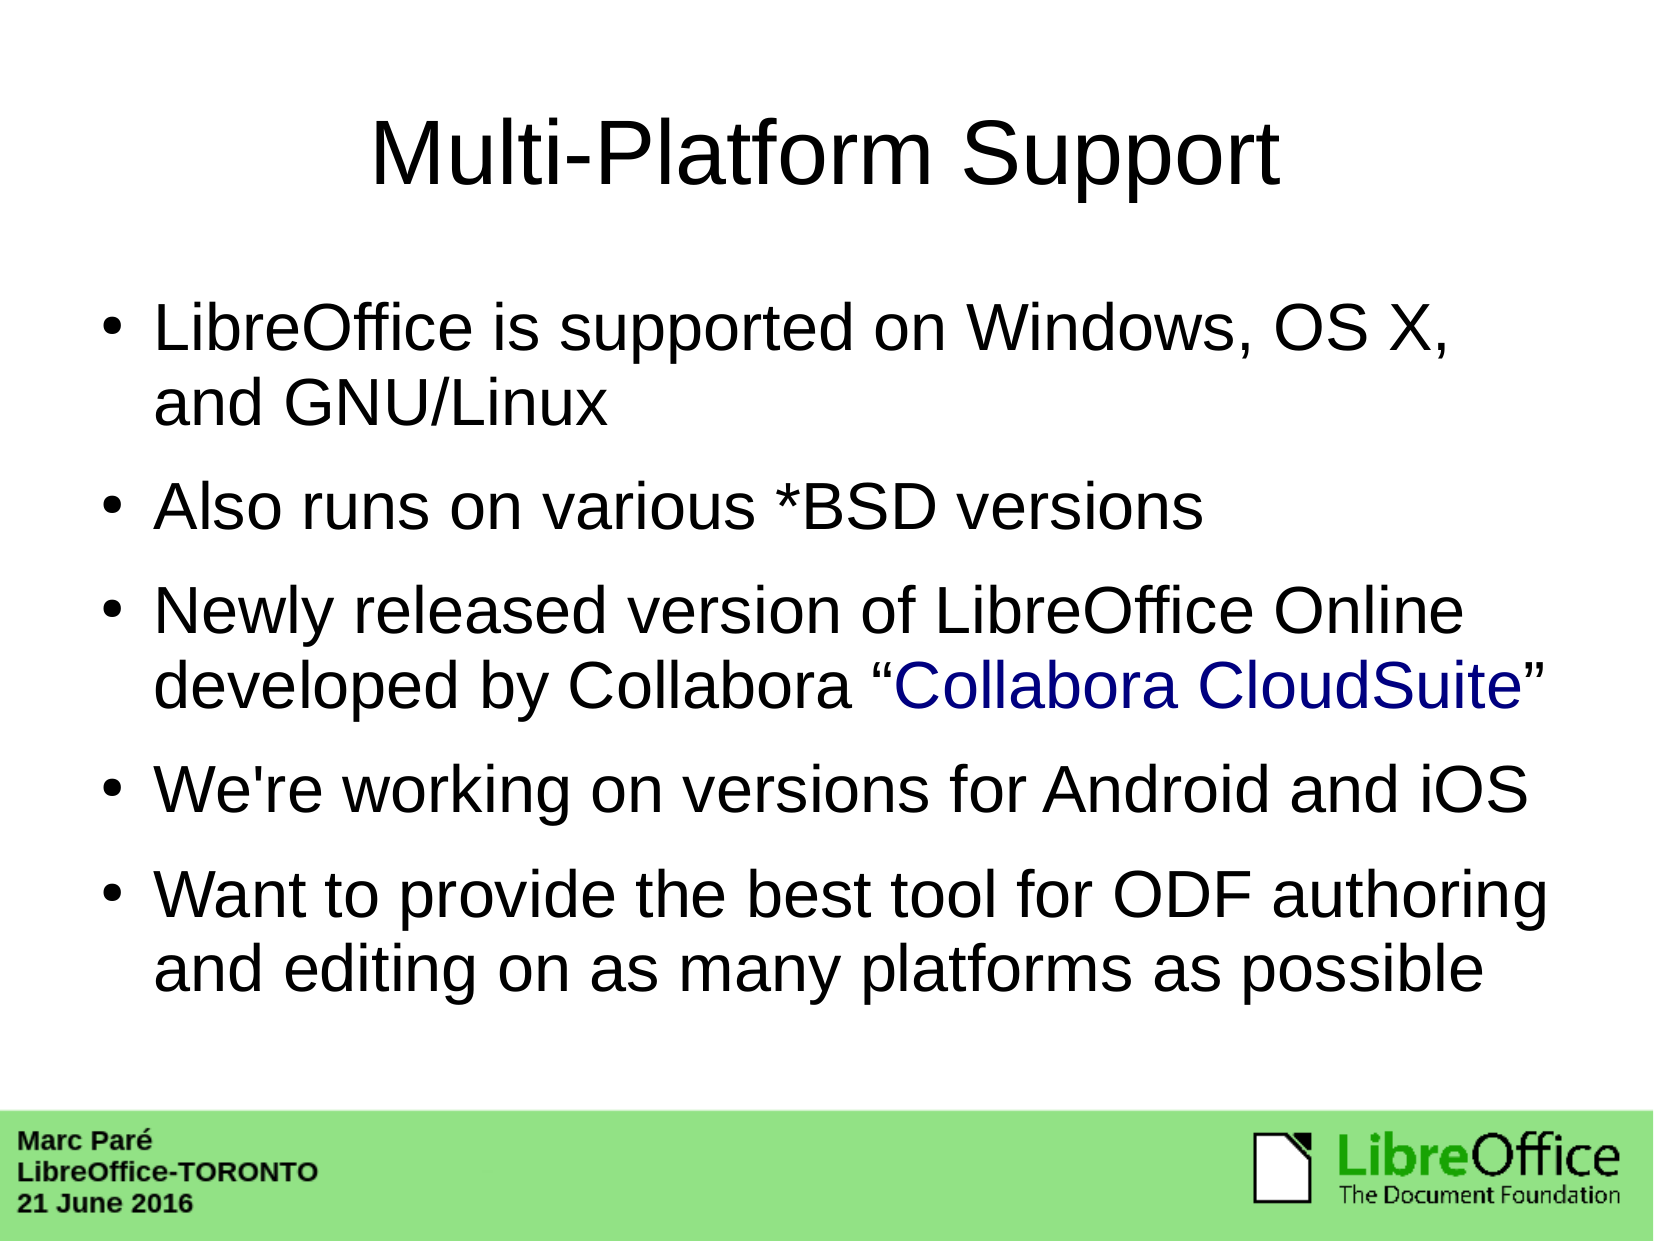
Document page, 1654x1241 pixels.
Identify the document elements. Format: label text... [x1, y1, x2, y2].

title Multi-Platform Support [82, 49, 1571, 257]
list LibreOffice is supported on Windows, OS X, and GNU/Linux Also runs on various *BSD versions Newly released version of LibreOffice Online developed by Collabora “Collabora CloudSuite” We're working on versions for Android and iOS Want to provide the best tool for ODF authoring and editing on as many platforms as possible [82, 290, 1571, 1010]
picture [0, 0, 1654, 1241]
